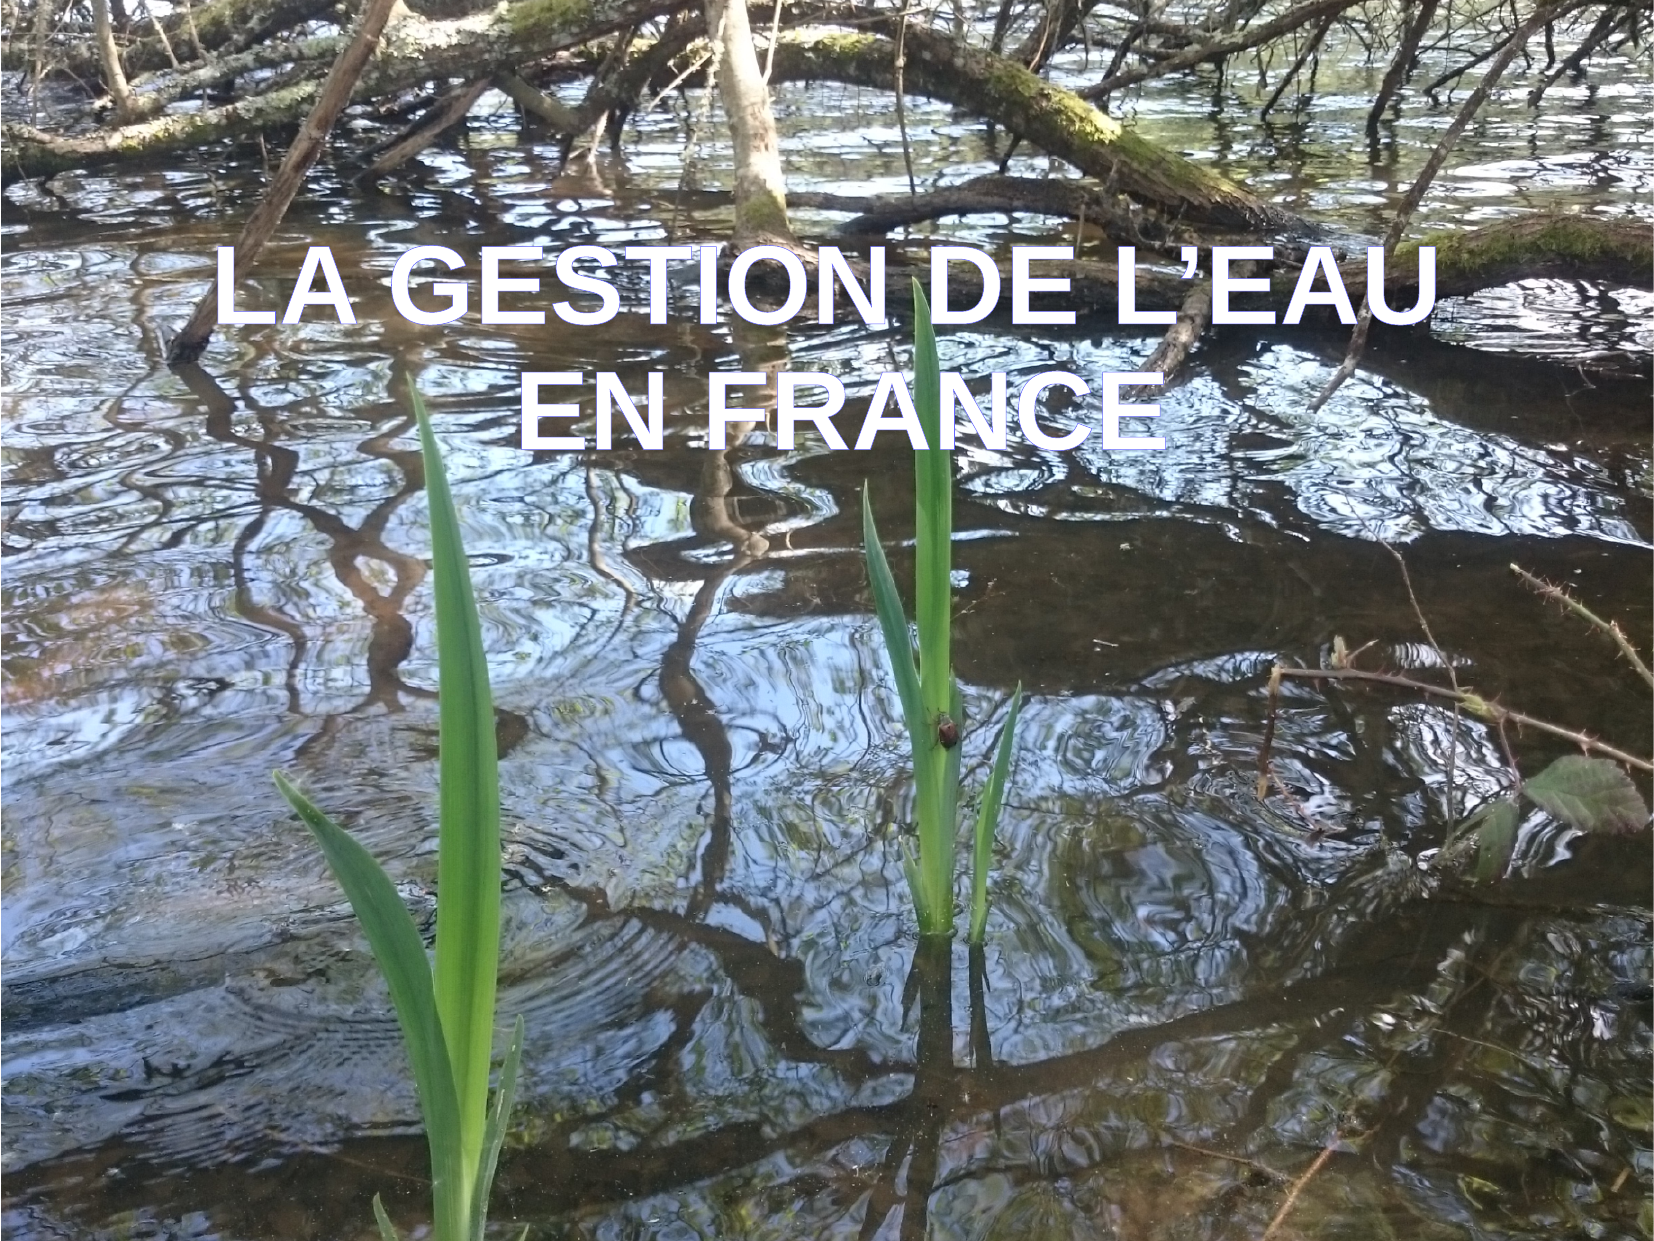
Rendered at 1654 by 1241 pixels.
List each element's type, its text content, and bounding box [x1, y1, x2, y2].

subtitle LA GESTION DE L’EAU EN FRANCE [82, 187, 1571, 508]
picture [0, 0, 1654, 1241]
